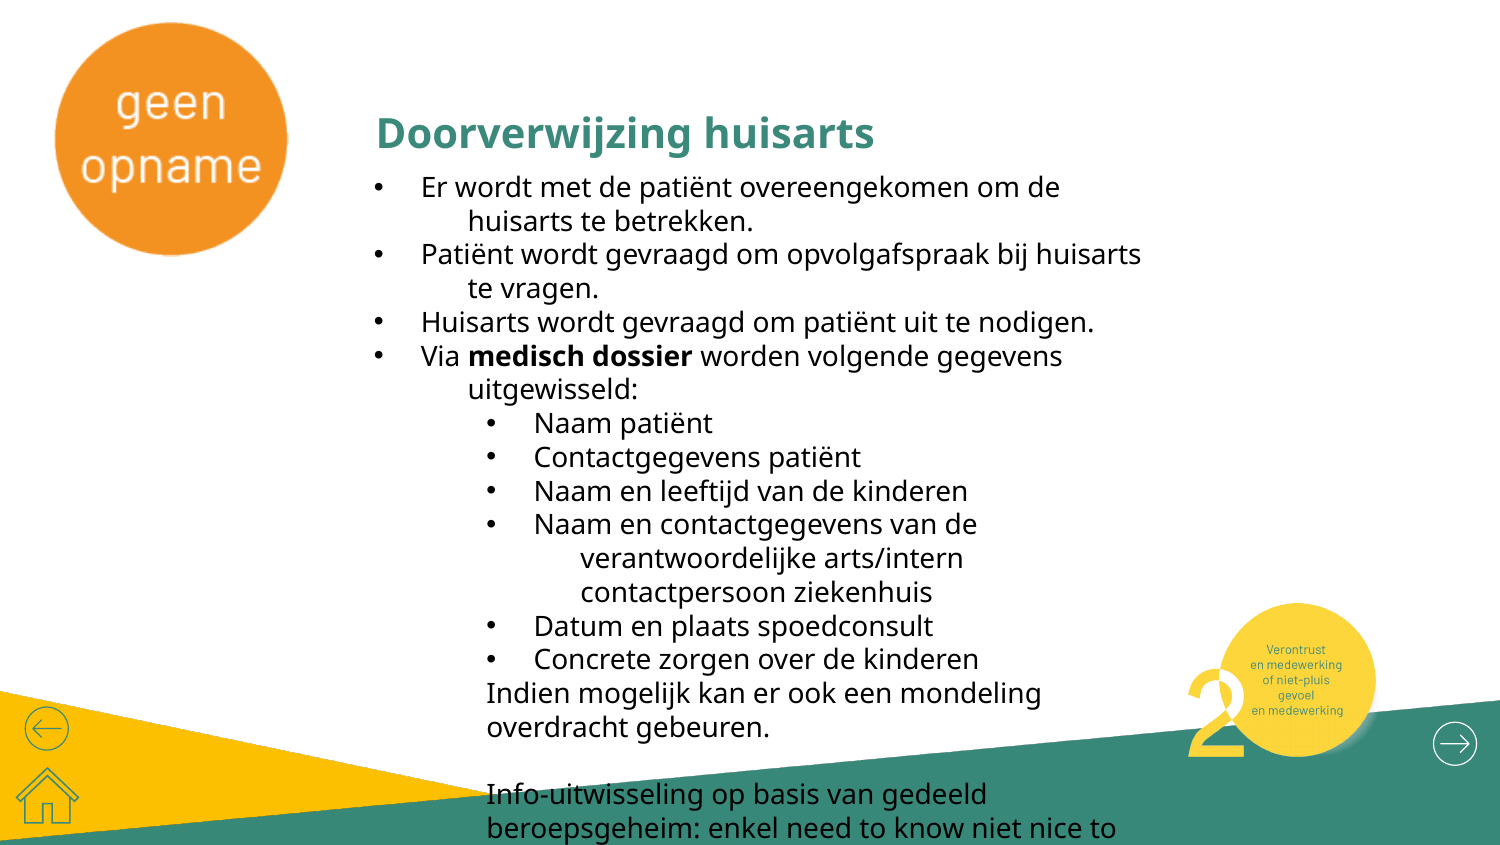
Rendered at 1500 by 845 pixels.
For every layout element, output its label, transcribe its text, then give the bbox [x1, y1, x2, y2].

picture [1426, 715, 1484, 772]
picture [1189, 603, 1381, 757]
text_box Doorverwijzing huisarts [360, 99, 1229, 166]
picture [9, 700, 85, 832]
text_box Er wordt met de patiënt overeengekomen om de huisarts te betrekken. Patiënt wordt gevraagd om opvolgafspraak bij huisarts te vragen. Huisarts wordt gevraagd om patiënt uit te nodigen. Via medisch dossier worden volgende gegevens uitgewisseld: Naam patiënt Contactgegevens patiënt Naam en leeftijd van de kinderen Naam en contactgegevens van de verantwoordelijke arts/intern contactpersoon ziekenhuis Datum en plaats spoedconsult Concrete zorgen over de kinderen Indien mogelijk kan er ook een mondeling overdracht gebeuren. Info-uitwisseling op basis van gedeeld beroepsgeheim: enkel need to know niet nice to know, patiënt moet op de hoogte zijn en kan zich verzetten. [358, 161, 1189, 757]
picture [54, 23, 289, 257]
